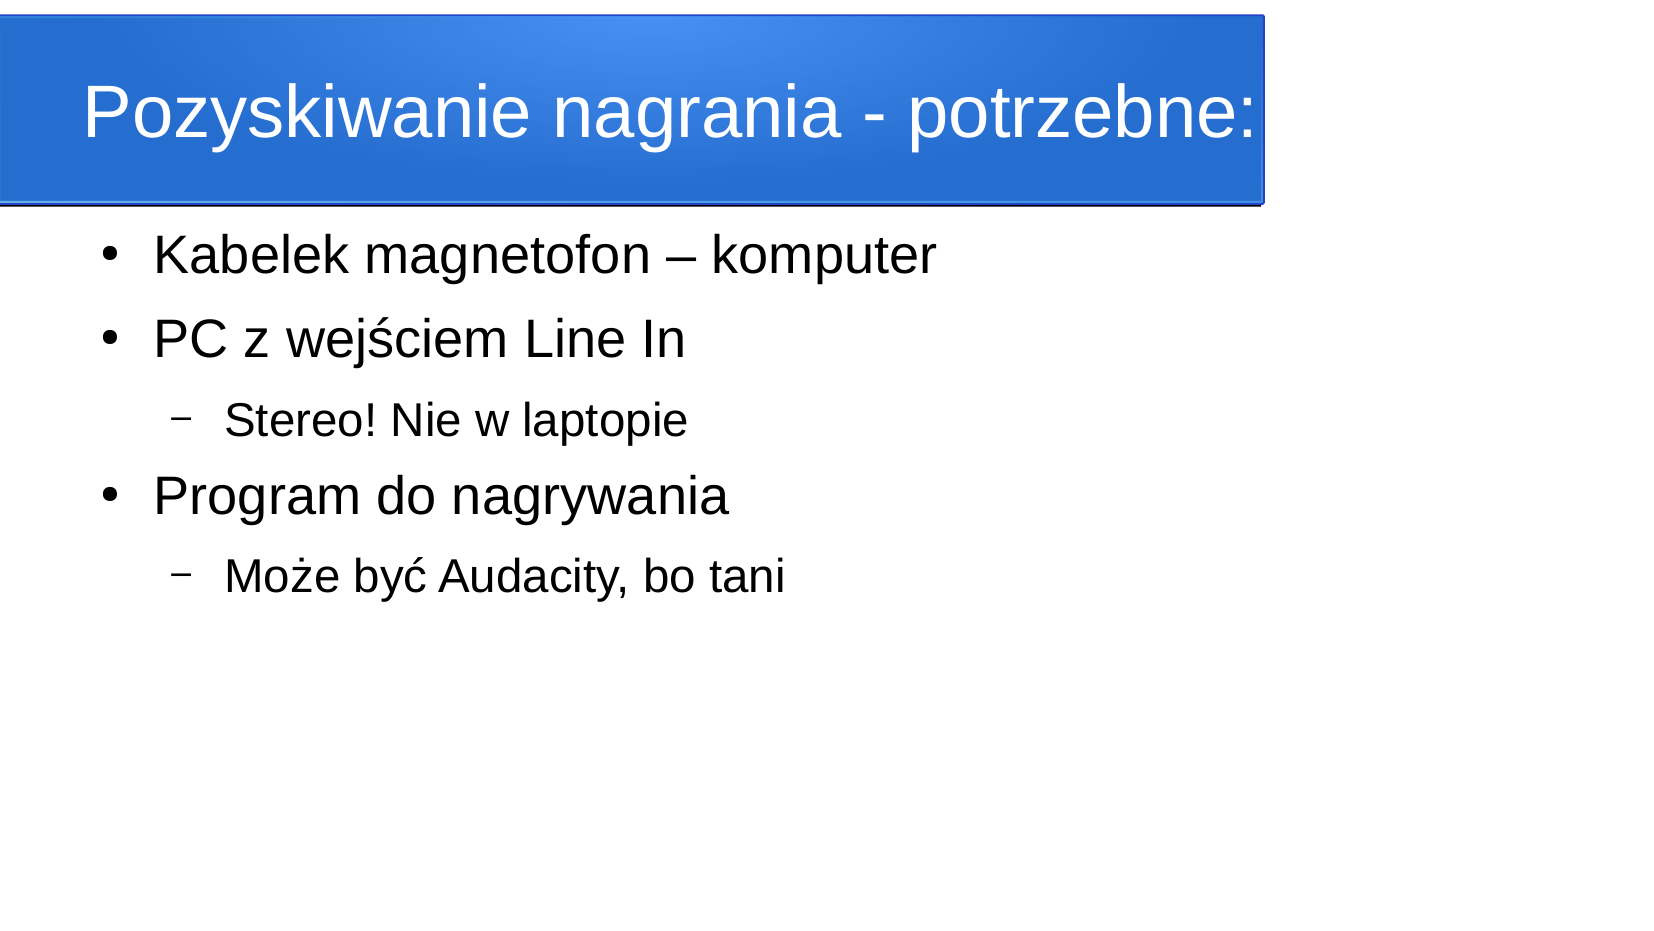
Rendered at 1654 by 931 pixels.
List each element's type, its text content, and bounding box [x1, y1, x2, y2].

list Kabelek magnetofon – komputer PC z wejściem Line In Stereo! Nie w laptopie Program do nagrywania Może być Audacity, bo tani [82, 224, 1571, 764]
title Pozyskiwanie nagrania - potrzebne: [82, 29, 1264, 196]
